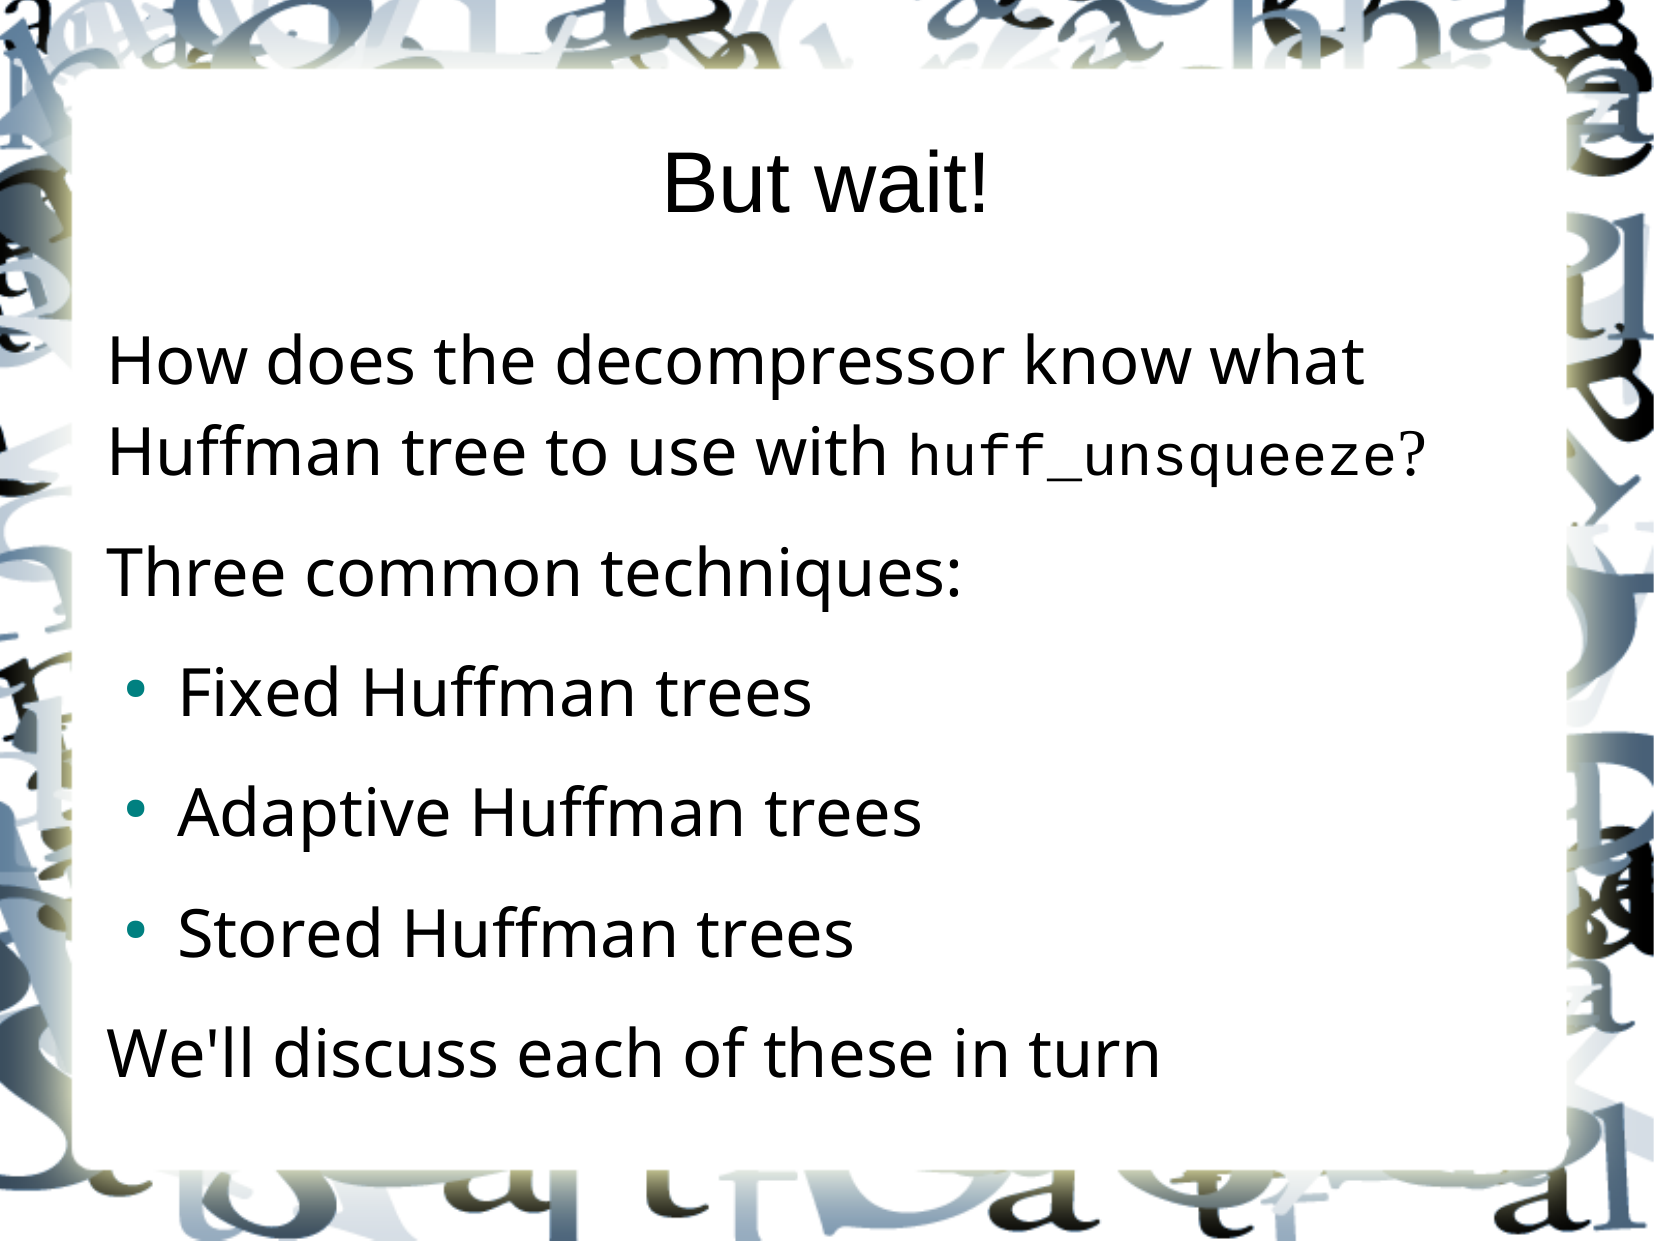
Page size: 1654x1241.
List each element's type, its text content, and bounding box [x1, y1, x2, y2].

list How does the decompressor know what Huffman tree to use with huff_unsqueeze? Three common techniques: Fixed Huffman trees Adaptive Huffman trees Stored Huffman trees We'll discuss each of these in turn [106, 313, 1530, 1028]
title But wait! [82, 78, 1571, 287]
picture [0, 0, 1654, 1241]
